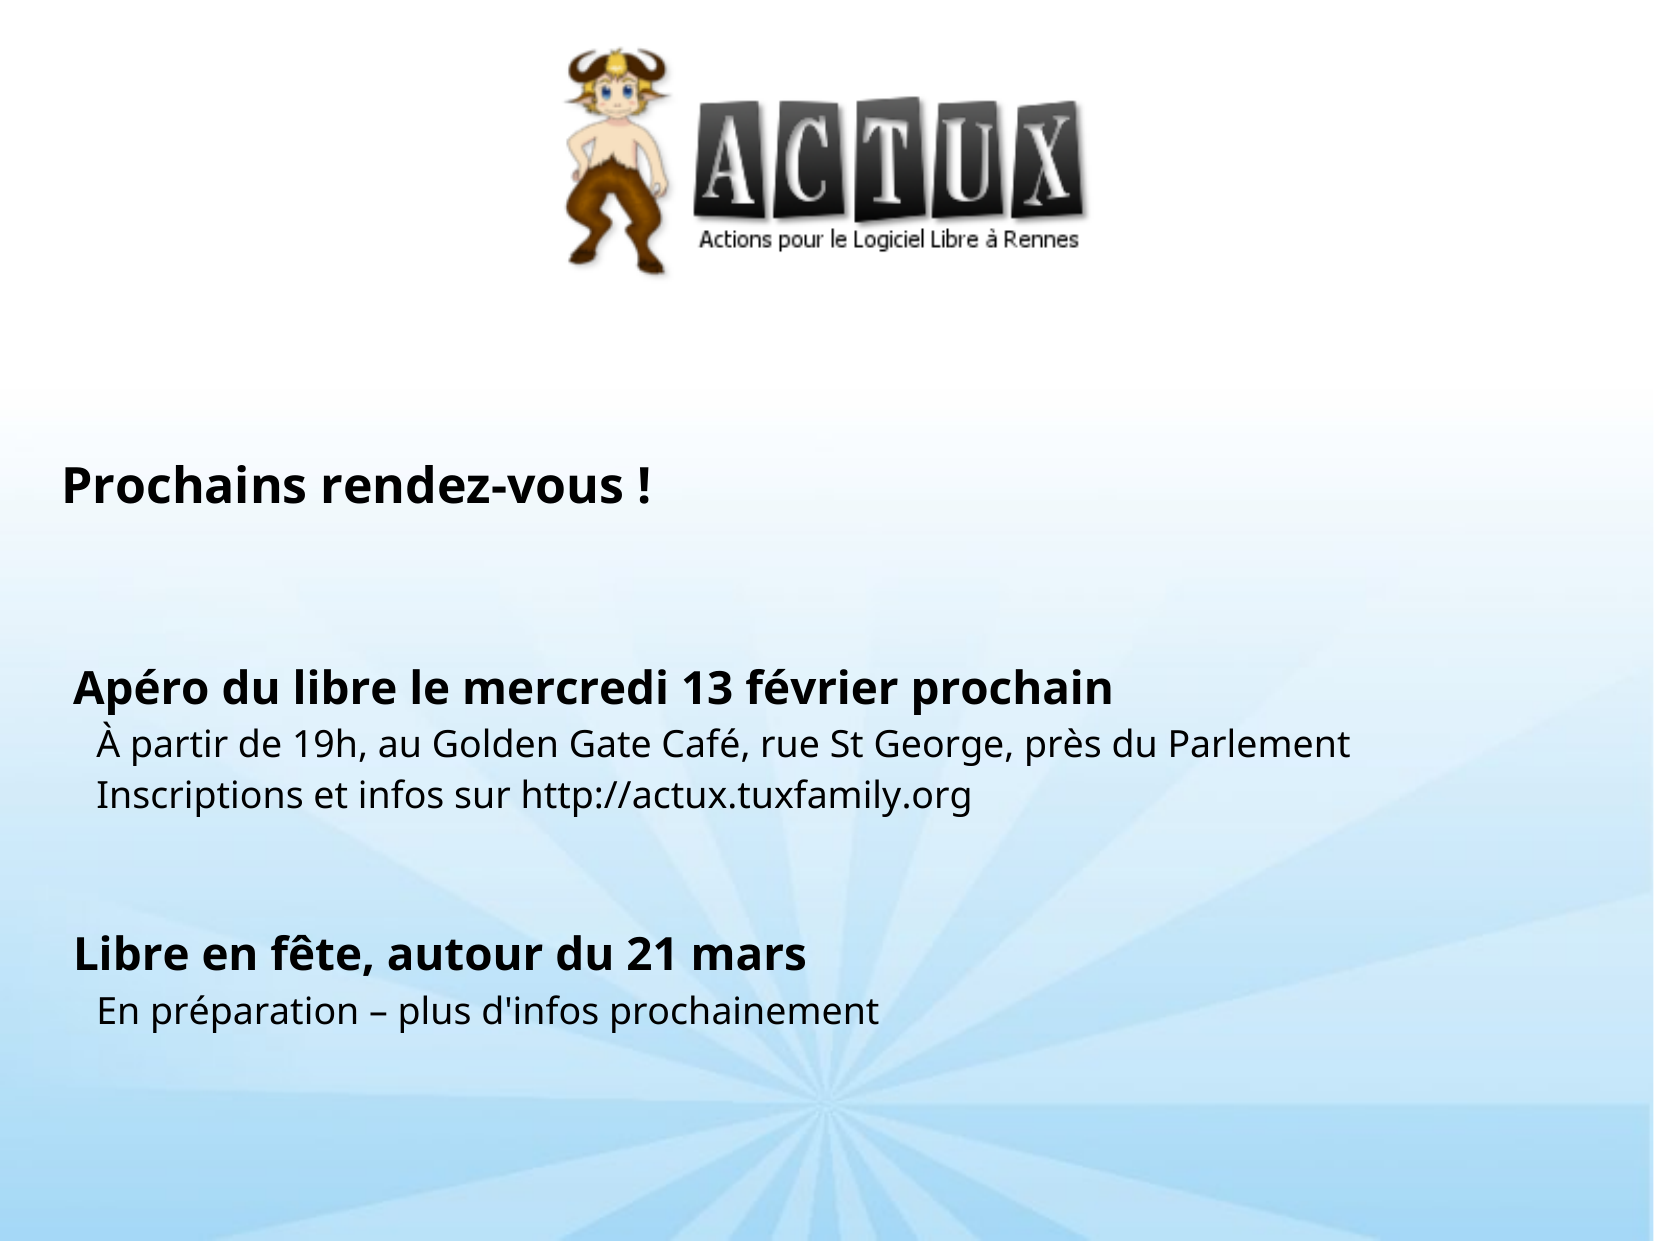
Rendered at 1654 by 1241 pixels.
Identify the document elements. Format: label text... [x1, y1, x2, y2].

text_box Prochains rendez-vous ! Apéro du libre le mercredi 13 février prochain À partir de 19h, au Golden Gate Café, rue St George, près du Parlement Inscriptions et infos sur http://actux.tuxfamily.org Libre en fête, autour du 21 mars En préparation – plus d'infos prochainement [46, 317, 1595, 1071]
picture [0, 1, 1654, 1241]
